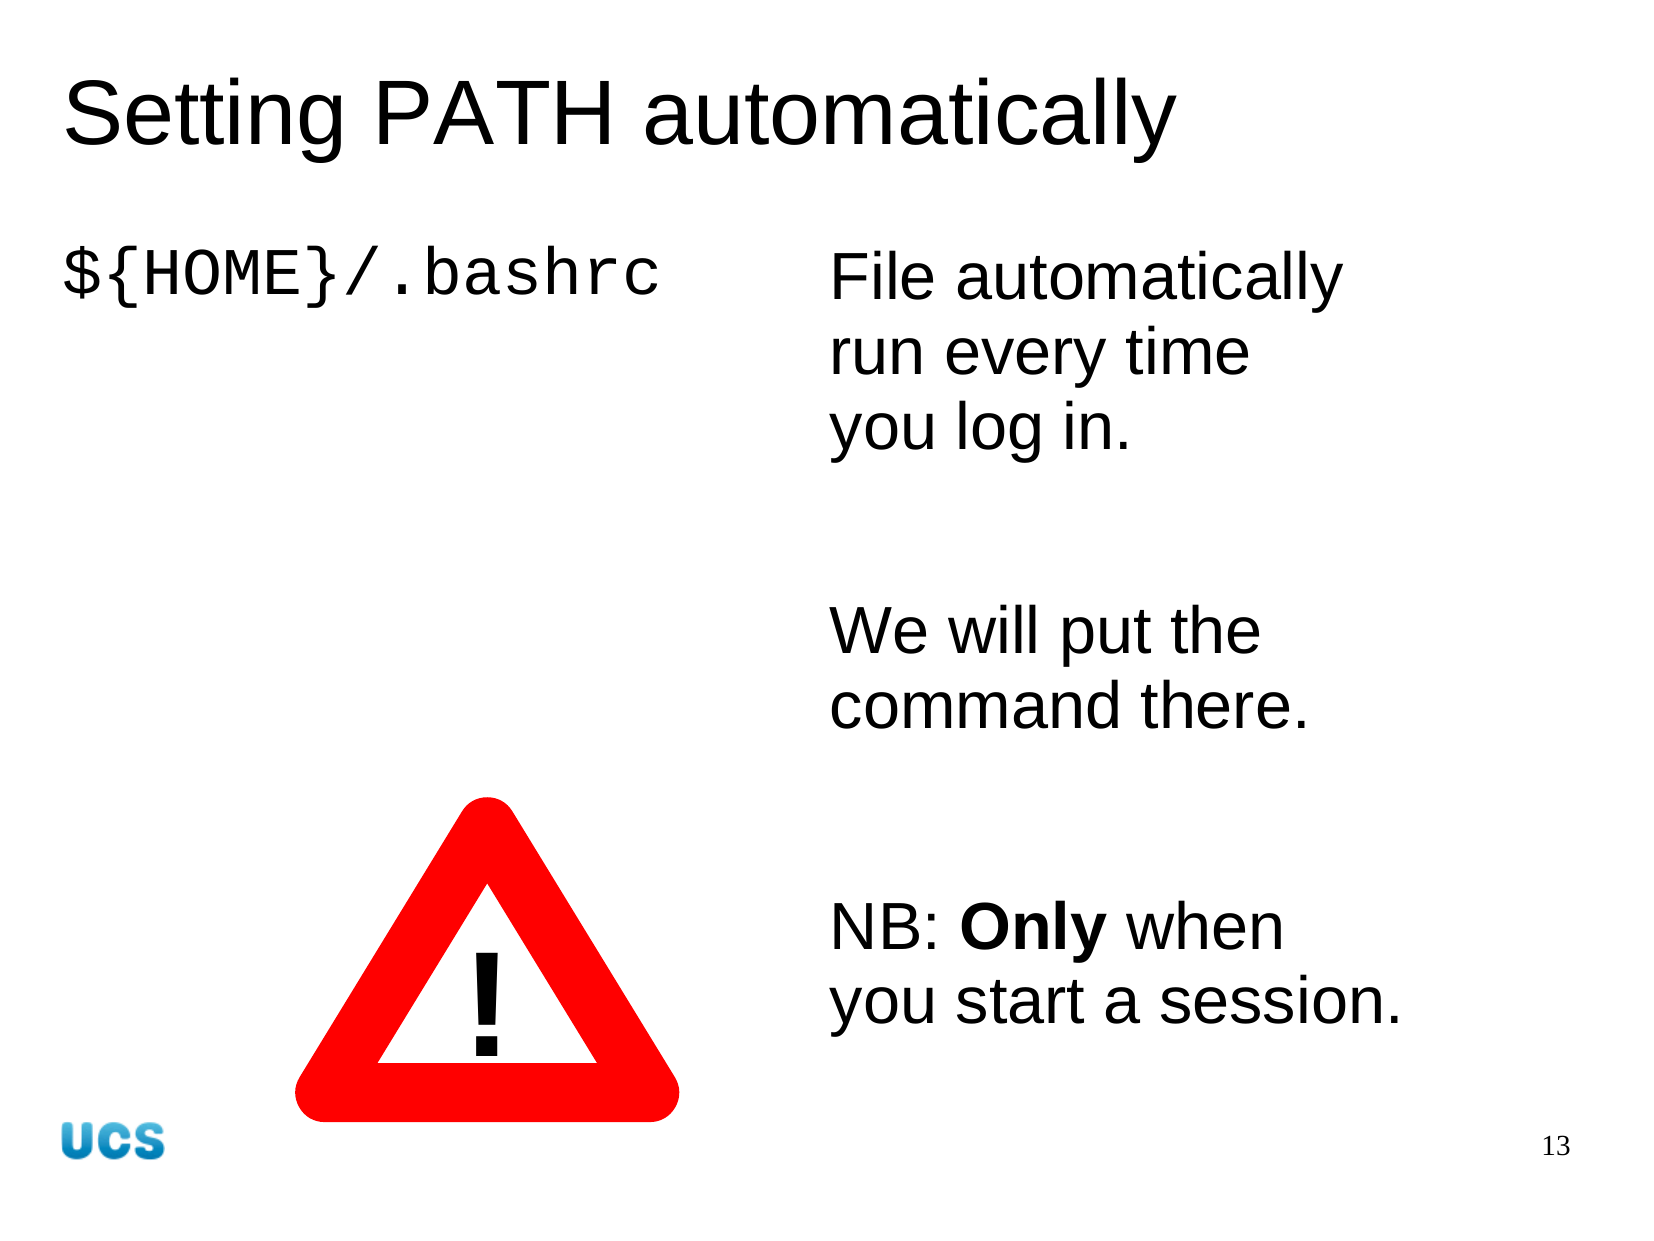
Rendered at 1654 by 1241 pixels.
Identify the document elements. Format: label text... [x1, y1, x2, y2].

text_box ! [324, 826, 650, 1093]
picture [61, 1121, 165, 1161]
text_box Setting PATH automatically [59, 59, 1183, 168]
text_box We will put the command there. [826, 590, 1385, 747]
text_box ${HOME}/.bashrc [59, 236, 666, 318]
text_box NB: Only when you start a session. [826, 885, 1410, 1042]
text_box File automatically run every time you log in. [826, 236, 1349, 467]
